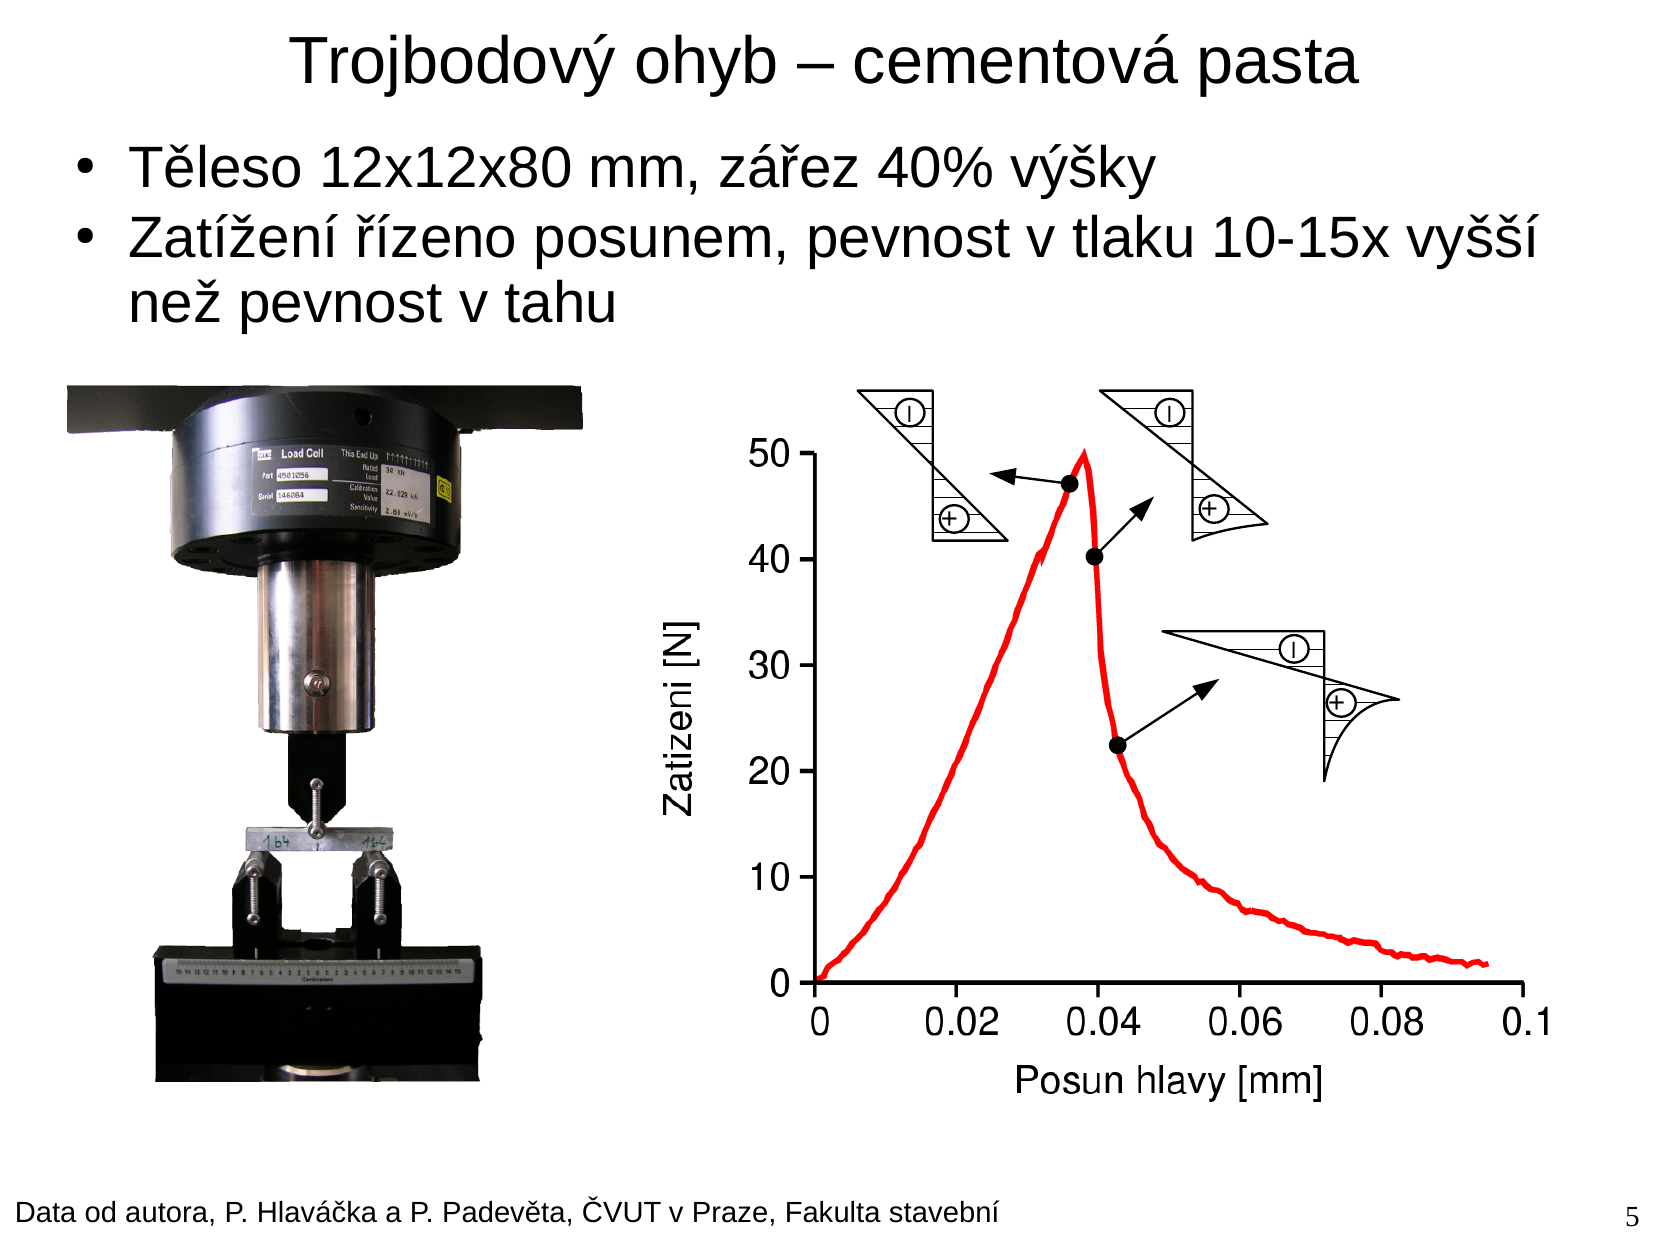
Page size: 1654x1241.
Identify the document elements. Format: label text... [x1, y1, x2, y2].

text_box – [1267, 627, 1319, 674]
text_box [1364, 689, 1400, 710]
text_box [1099, 390, 1142, 425]
title Trojbodový ohyb – cementová pasta [37, 8, 1613, 113]
picture [67, 385, 583, 1082]
text_box [977, 509, 1008, 541]
text_box Data od autora, P. Hlaváčka a P. Padevěta, ČVUT v Praze, Fakulta stavební [0, 1188, 1313, 1241]
text_box [857, 390, 882, 415]
text_box + [1312, 679, 1364, 727]
list Těleso 12x12x80 mm, zářez 40% výšky Zatížení řízeno posunem, pevnost v tlaku 10-15x vyšší než pevnost v tahu [57, 134, 1608, 953]
text_box [1162, 631, 1267, 662]
text_box + [925, 495, 977, 543]
text_box – [882, 390, 935, 437]
text_box [1324, 727, 1347, 782]
text_box [1158, 437, 1219, 485]
text_box [1310, 631, 1328, 679]
text_box [1237, 499, 1268, 528]
text_box – [1142, 390, 1195, 437]
text_box [904, 437, 963, 495]
text_box [1192, 533, 1215, 541]
picture [600, 406, 1581, 1107]
text_box + [1185, 485, 1237, 533]
